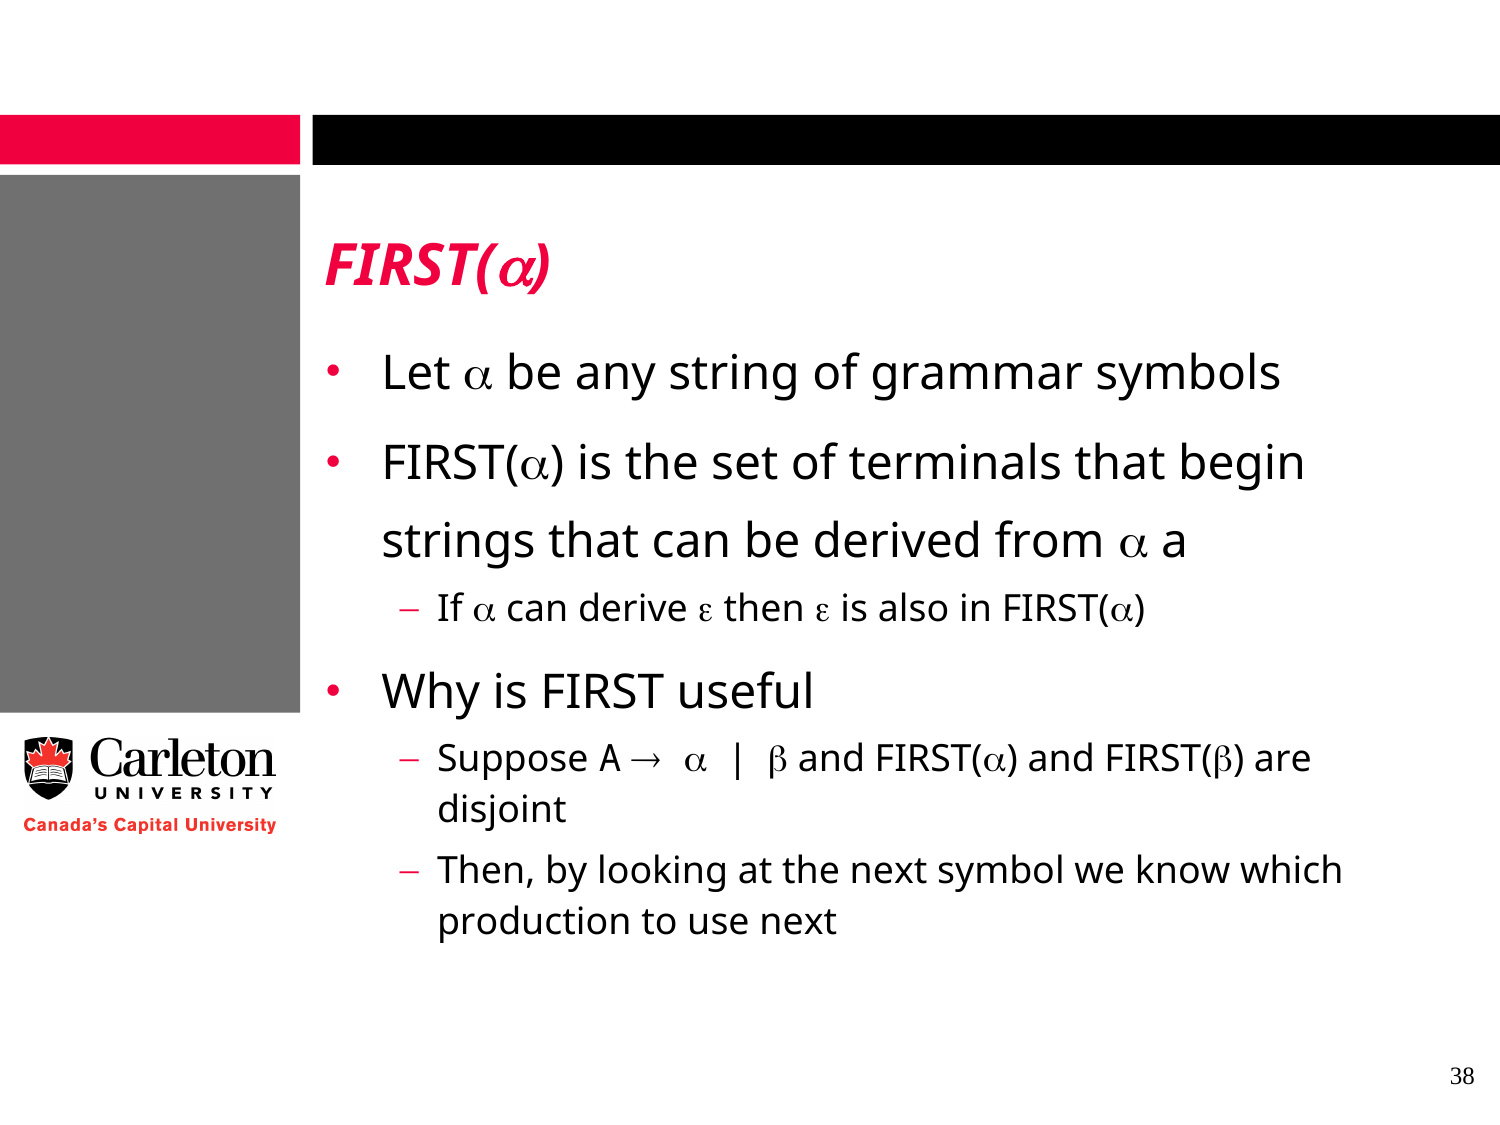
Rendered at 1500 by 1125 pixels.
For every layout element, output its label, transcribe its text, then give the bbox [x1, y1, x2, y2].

title FIRST(a) [324, 187, 1450, 324]
picture [24, 737, 276, 834]
list Let a be any string of grammar symbols FIRST(a) is the set of terminals that begin strings that can be derived from a a If a can derive e then e is also in FIRST(a) Why is FIRST useful Suppose A  a | b and FIRST(a) and FIRST(b) are disjoint Then, by looking at the next symbol we know which production to use next [324, 324, 1450, 1068]
